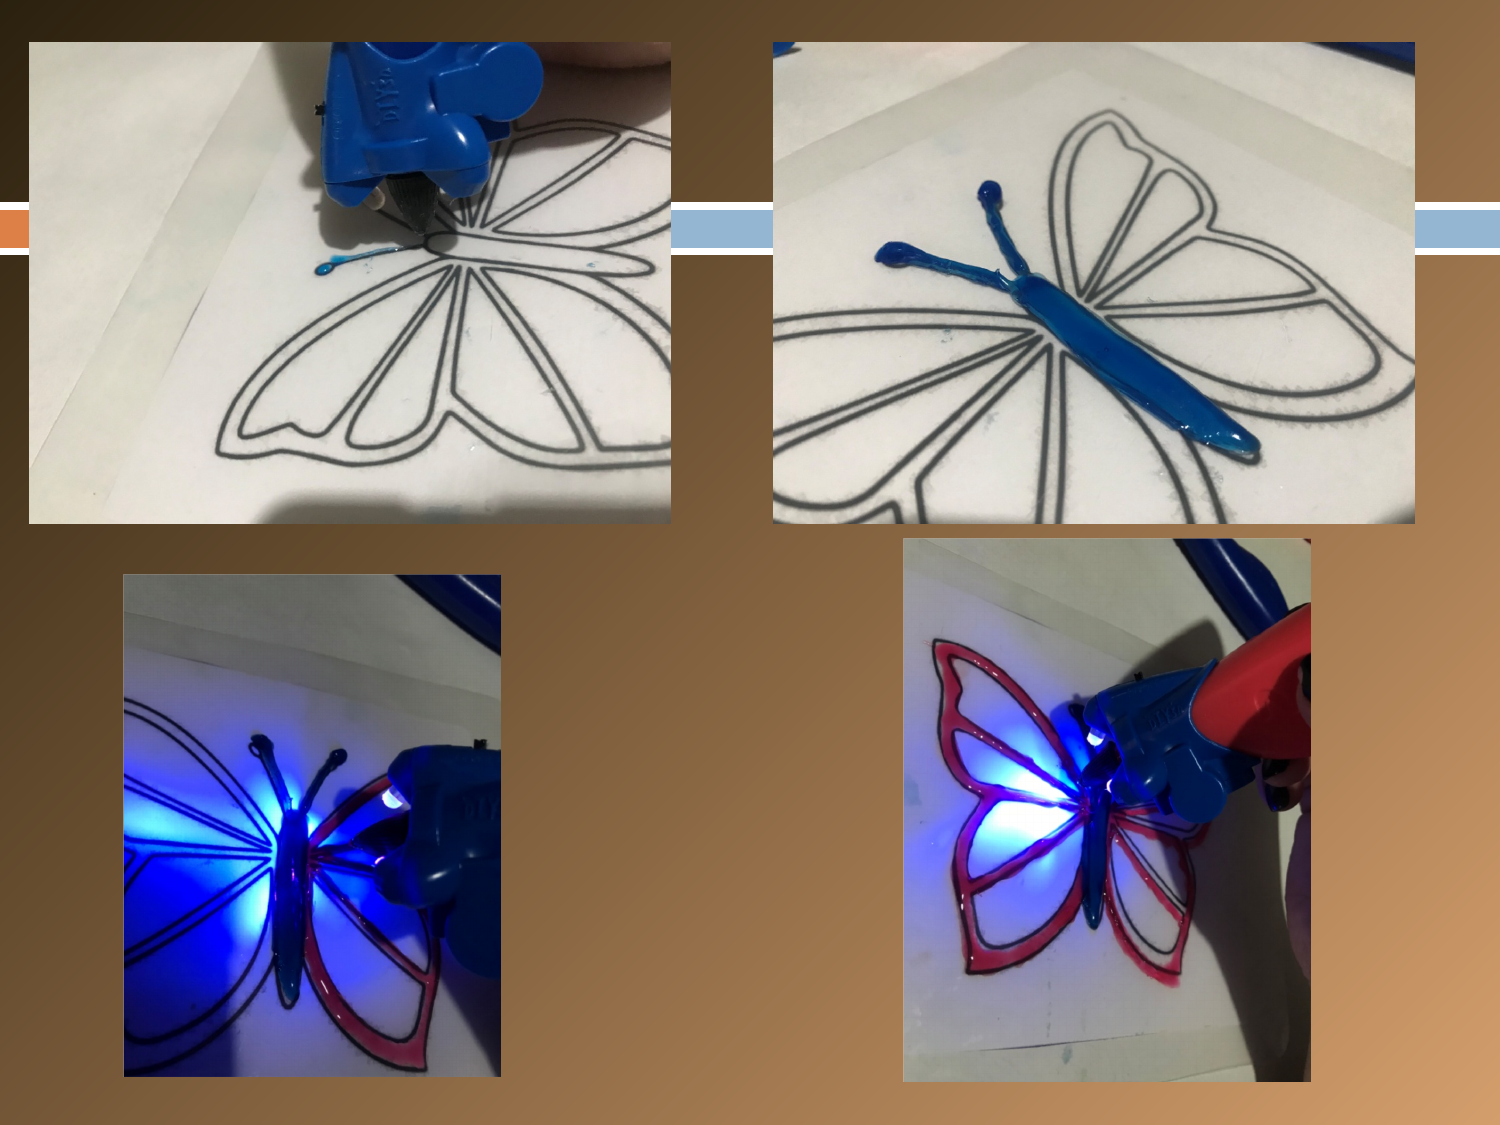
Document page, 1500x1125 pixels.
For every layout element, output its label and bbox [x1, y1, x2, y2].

picture [123, 574, 501, 1077]
picture [773, 42, 1415, 524]
picture [903, 538, 1311, 1082]
picture [29, 42, 671, 524]
